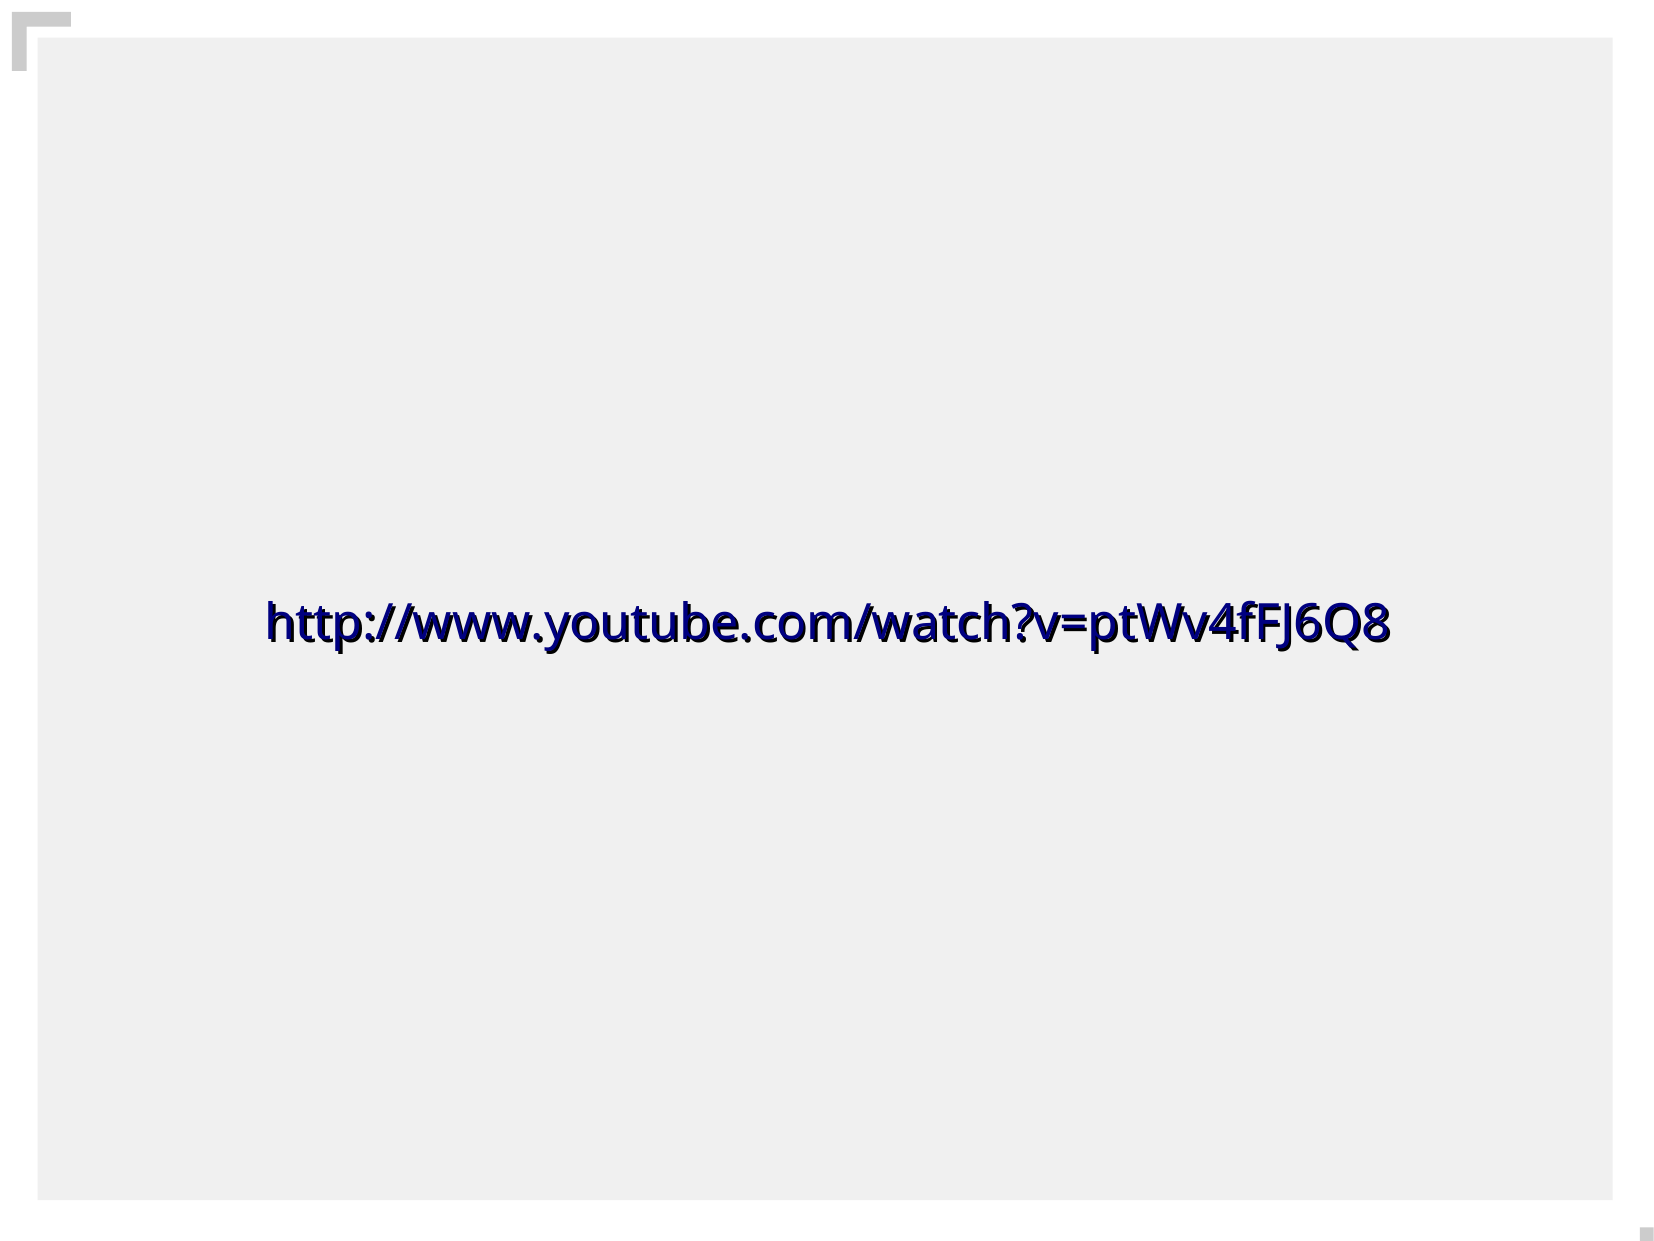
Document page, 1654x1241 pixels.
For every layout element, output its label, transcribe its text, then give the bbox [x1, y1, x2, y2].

title http://www.youtube.com/watch?v=ptWv4fFJ6Q8 [121, 516, 1534, 724]
